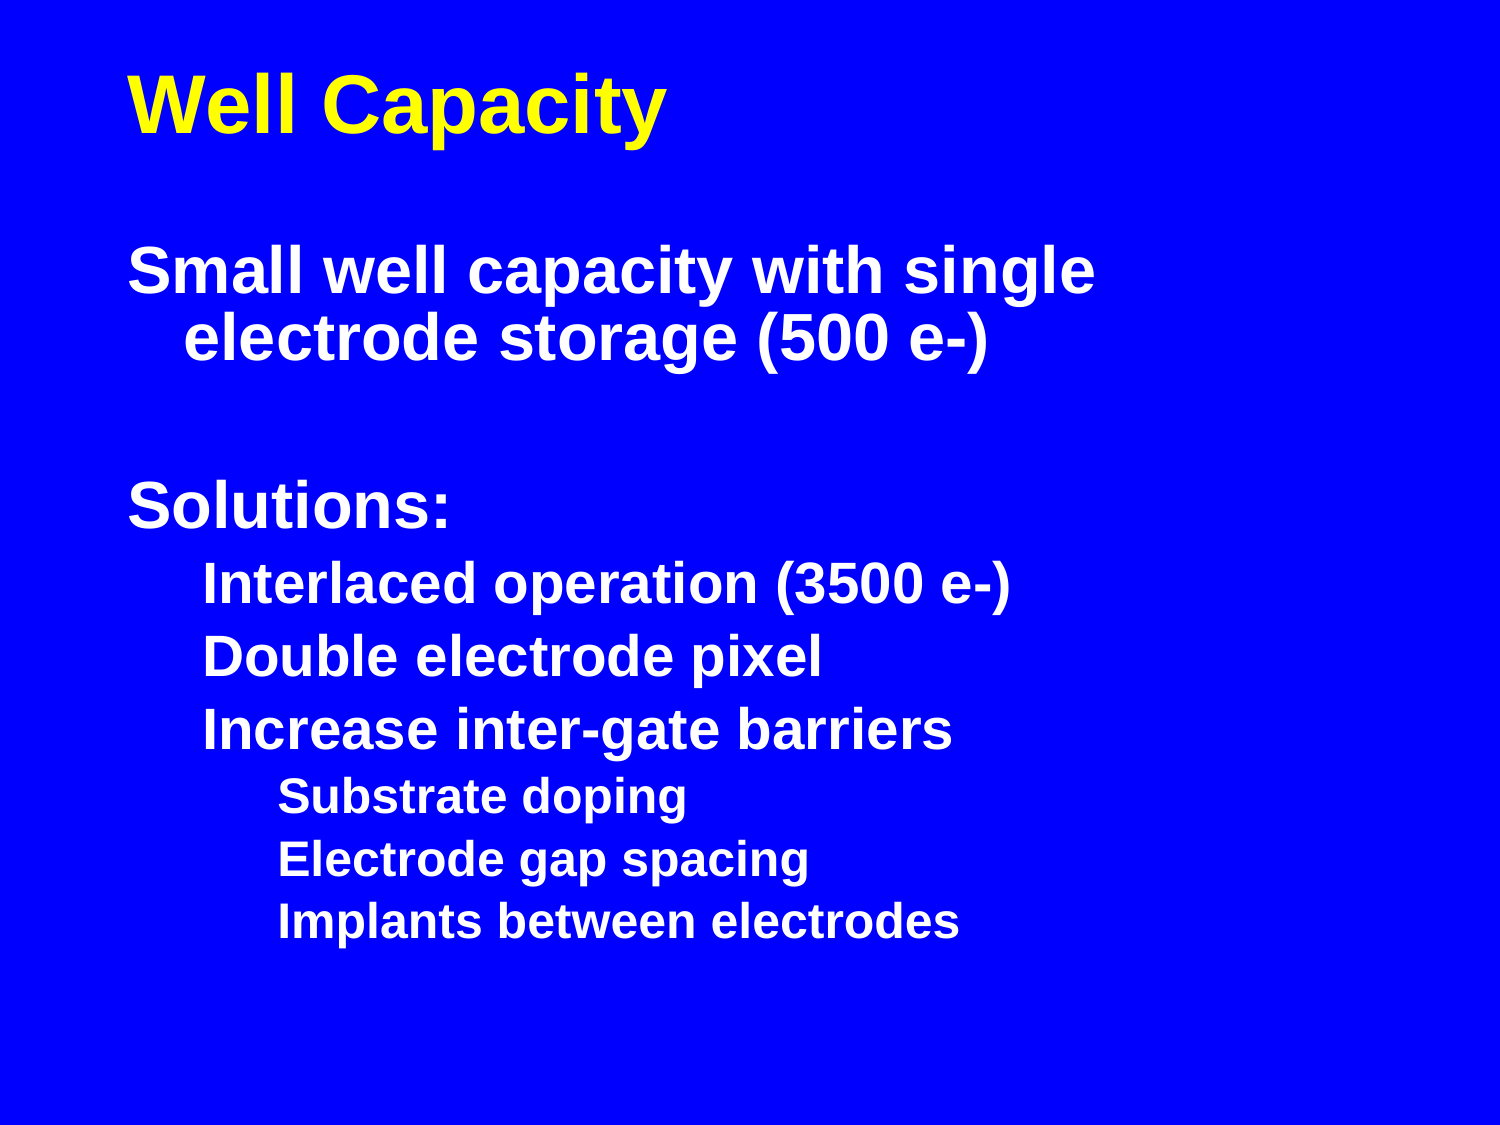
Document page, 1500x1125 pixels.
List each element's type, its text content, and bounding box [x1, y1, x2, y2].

title Well Capacity [112, 42, 1388, 168]
list Small well capacity with single electrode storage (500 e-) Solutions: Interlaced operation (3500 e-) Double electrode pixel Increase inter-gate barriers Substrate doping Electrode gap spacing Implants between electrodes [112, 231, 1388, 1001]
